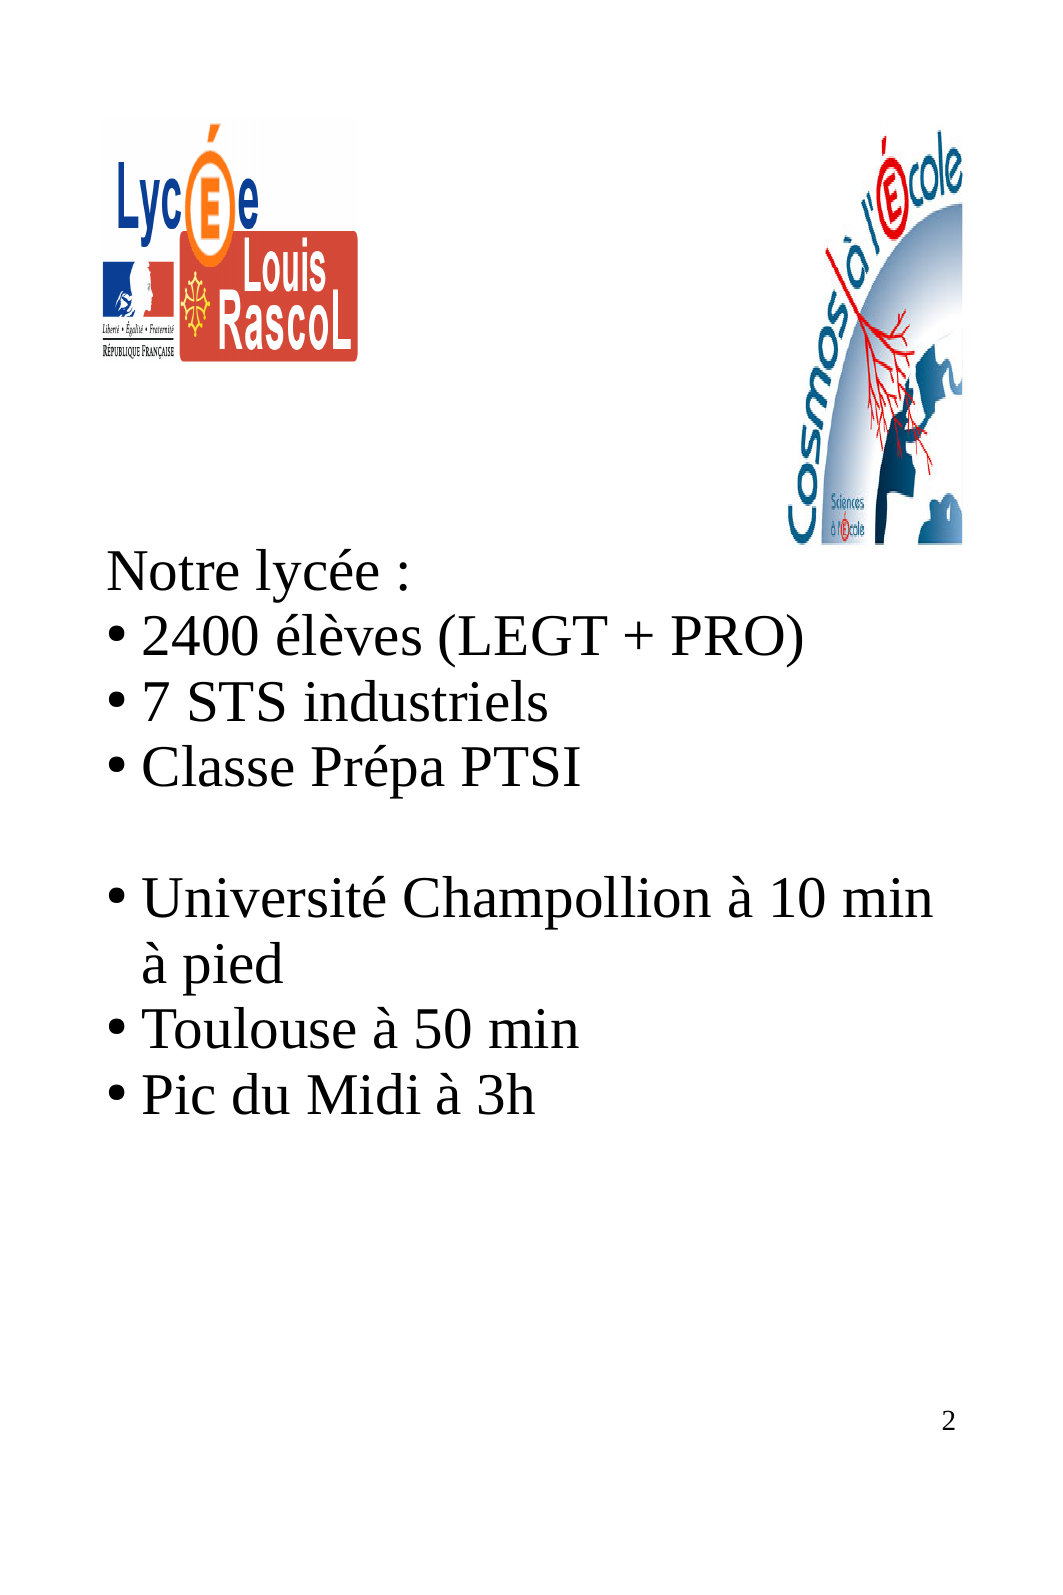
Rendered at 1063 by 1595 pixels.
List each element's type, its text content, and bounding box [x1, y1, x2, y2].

picture [102, 117, 359, 364]
picture [779, 107, 976, 569]
subtitle Notre lycée : 2400 élèves (LEGT + PRO) 7 STS industriels Classe Prépa PTSI Université Champollion à 10 min à pied Toulouse à 50 min Pic du Midi à 3h [106, 218, 957, 1446]
